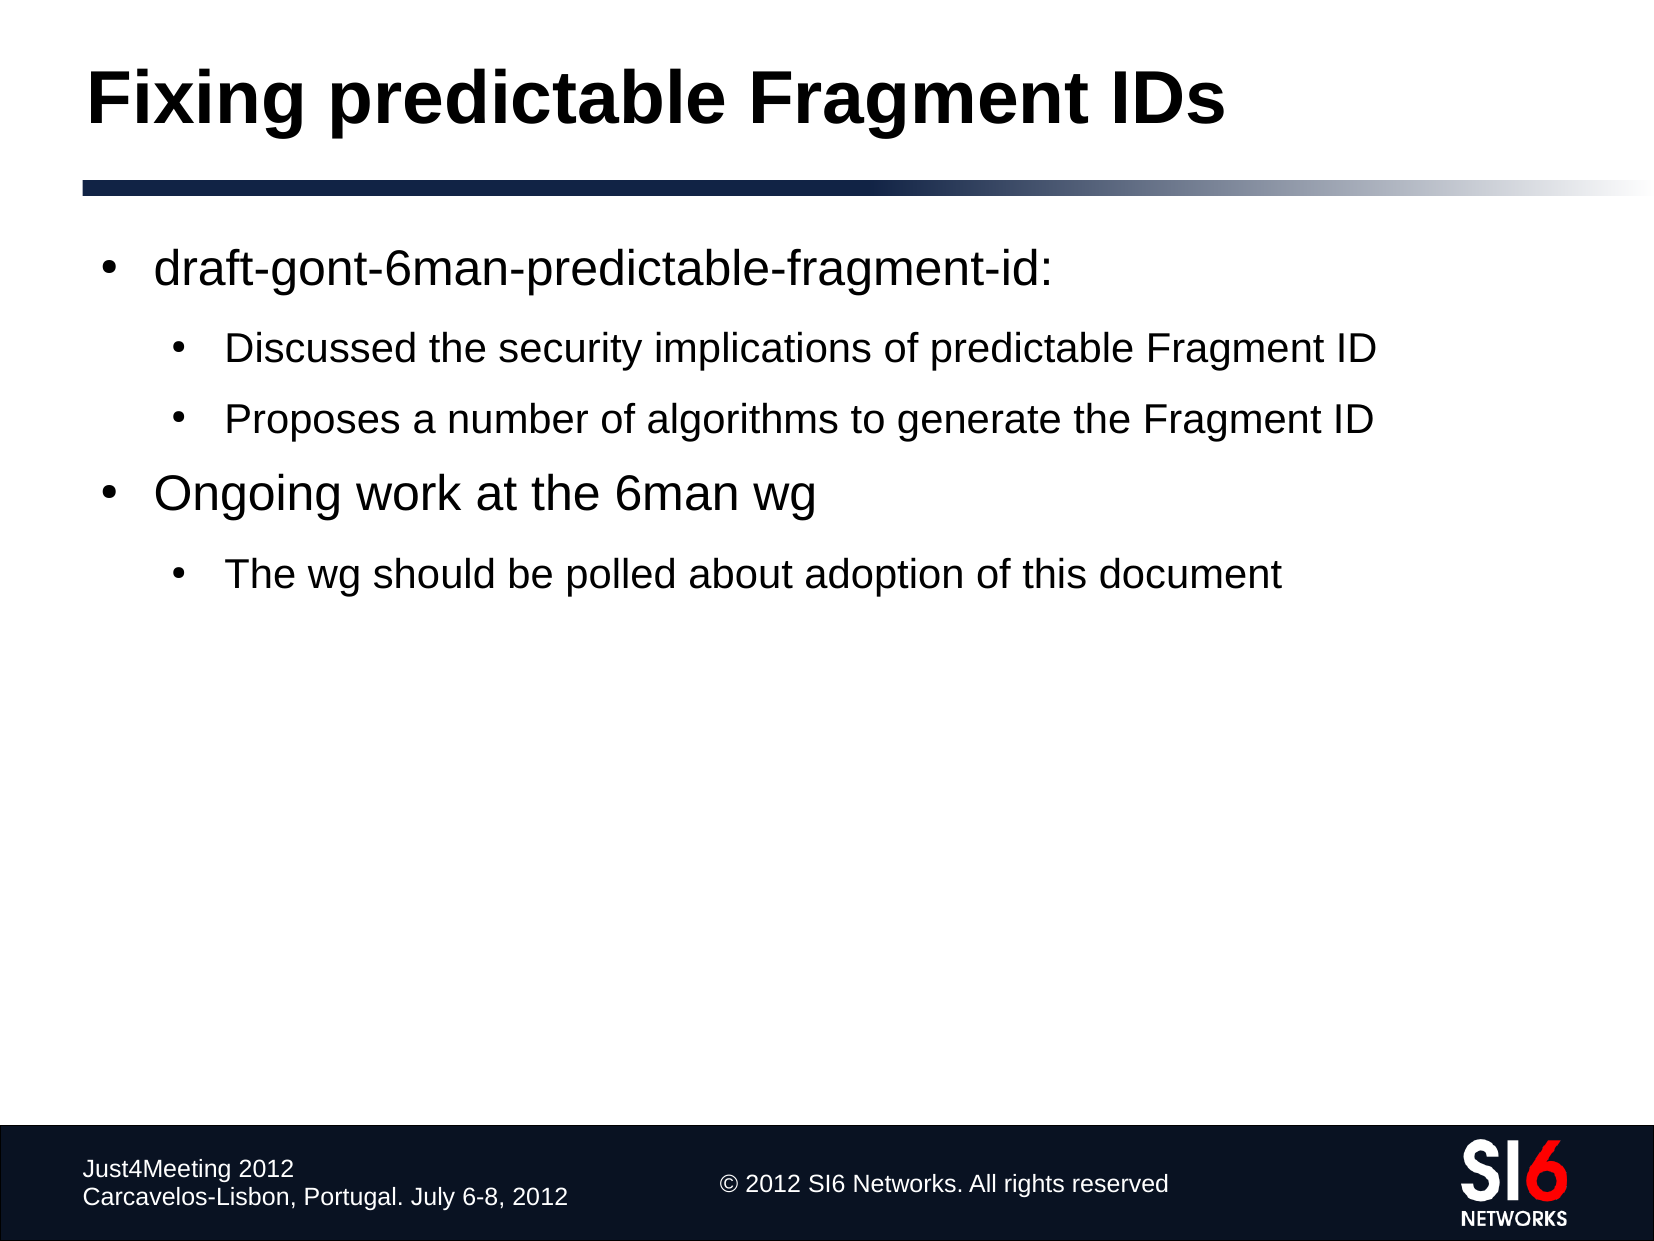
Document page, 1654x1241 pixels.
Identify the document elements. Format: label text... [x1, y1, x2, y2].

list draft-gont-6man-predictable-fragment-id: Discussed the security implications of predictable Fragment ID Proposes a number of algorithms to generate the Fragment ID Ongoing work at the 6man wg The wg should be polled about adoption of this document [82, 240, 1571, 1059]
picture [1461, 1139, 1567, 1226]
title Fixing predictable Fragment IDs [86, 30, 1576, 166]
